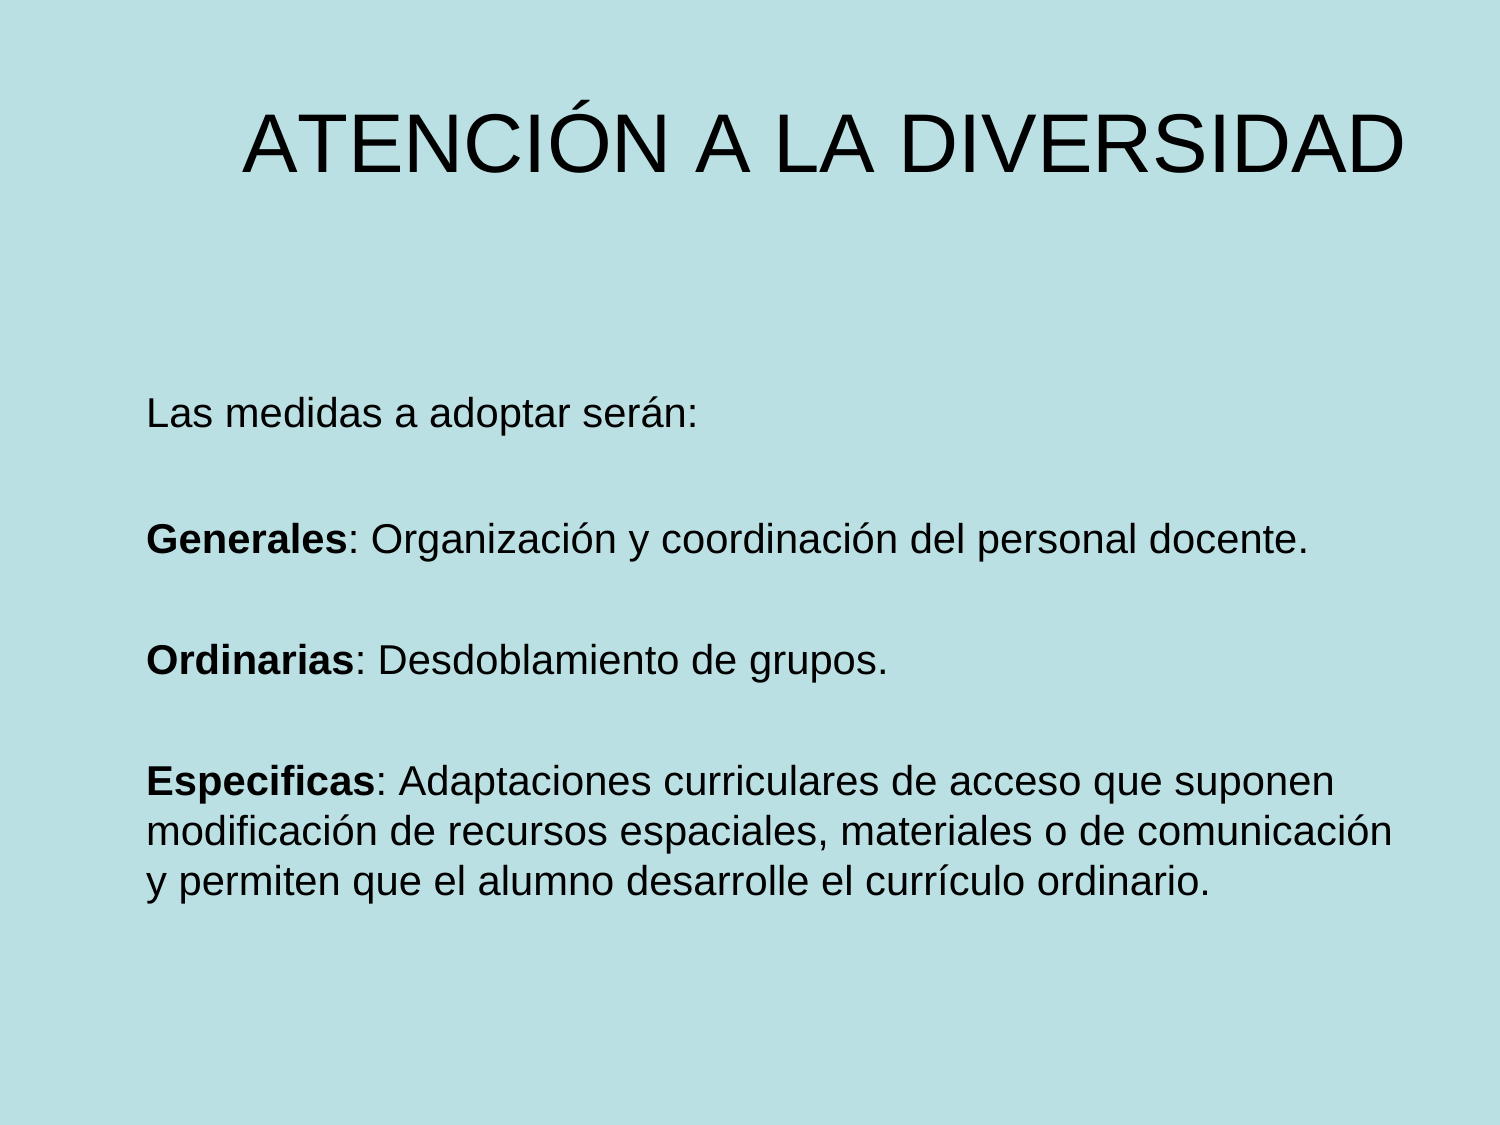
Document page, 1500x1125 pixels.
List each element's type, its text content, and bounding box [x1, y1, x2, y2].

title ATENCIÓN A LA DIVERSIDAD [75, 45, 1426, 233]
list Las medidas a adoptar serán: Generales: Organización y coordinación del personal docente. Ordinarias: Desdoblamiento de grupos. Especificas: Adaptaciones curriculares de acceso que suponen modificación de recursos espaciales, materiales o de comunicación y permiten que el alumno desarrolle el currículo ordinario. [75, 262, 1426, 1006]
